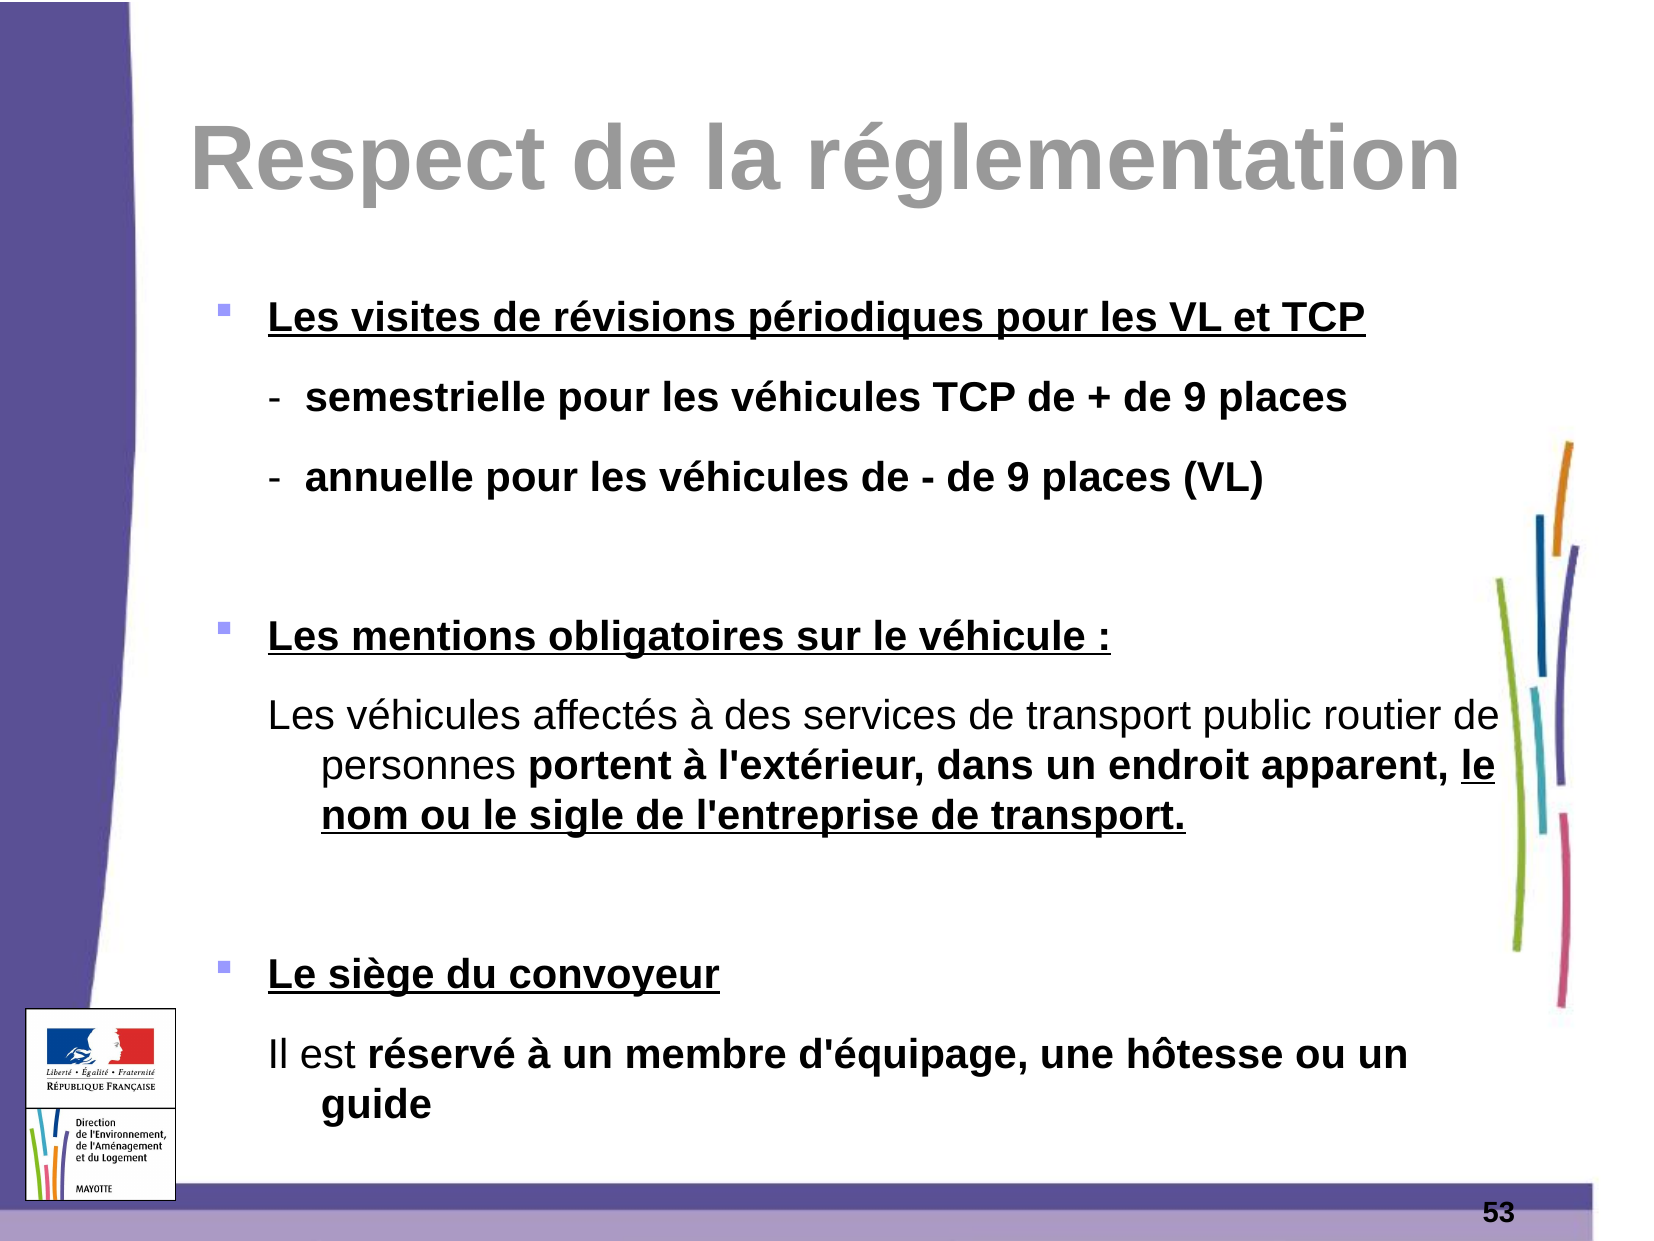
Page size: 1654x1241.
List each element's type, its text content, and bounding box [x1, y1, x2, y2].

list Les visites de révisions périodiques pour les VL et TCP - semestrielle pour les véhicules TCP de + de 9 places - annuelle pour les véhicules de - de 9 places (VL) Les mentions obligatoires sur le véhicule : Les véhicules affectés à des services de transport public routier de personnes portent à l'extérieur, dans un endroit apparent, le nom ou le sigle de l'entreprise de transport. Le siège du convoyeur Il est réservé à un membre d'équipage, une hôtesse ou un guide [179, 290, 1509, 1241]
title Respect de la réglementation [82, 49, 1571, 257]
text_box [1509, 1193, 1636, 1241]
